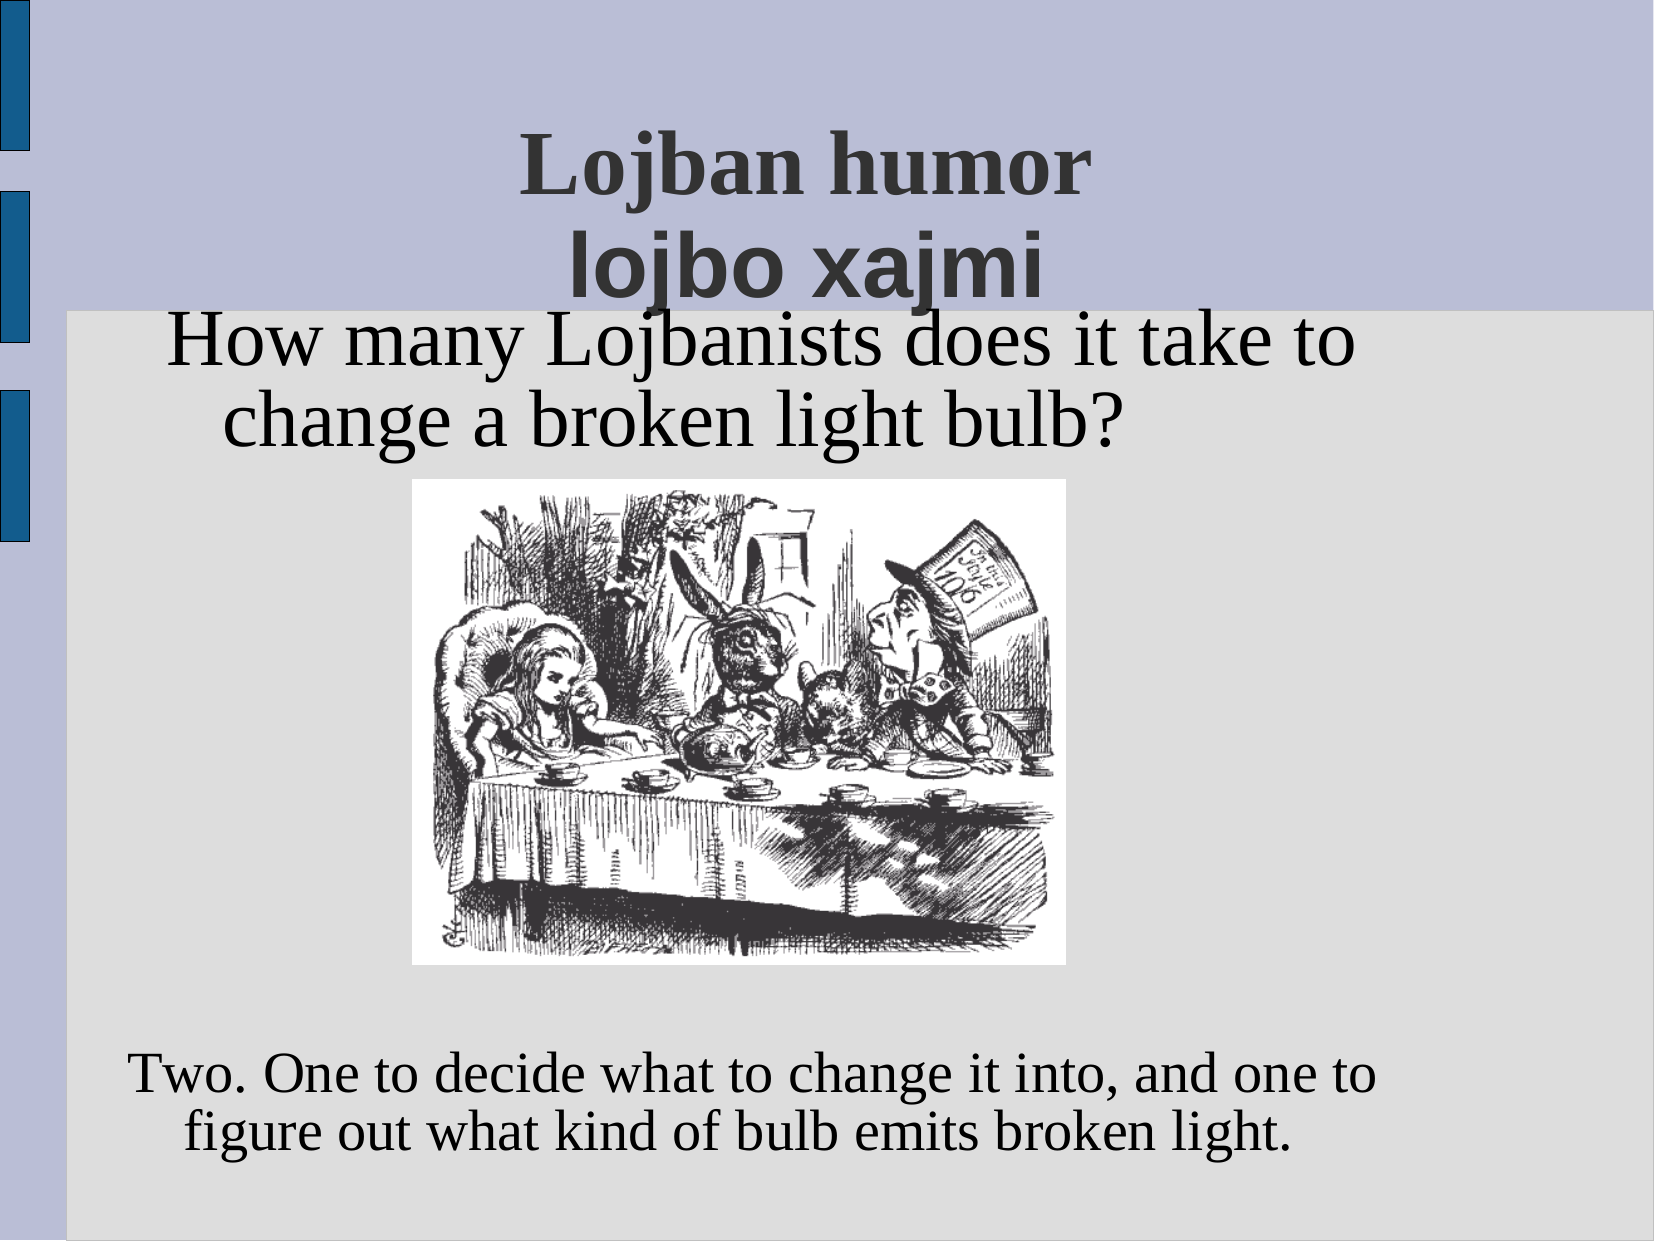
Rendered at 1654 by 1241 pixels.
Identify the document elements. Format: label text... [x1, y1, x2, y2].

list How many Lojbanists does it take to change a broken light bulb? [151, 293, 1502, 480]
picture [412, 479, 1066, 965]
text_box Two. One to decide what to change it into, and one to figure out what kind of bulb emits broken light. [112, 1038, 1463, 1183]
title Lojban humor lojbo xajmi [137, 89, 1477, 325]
